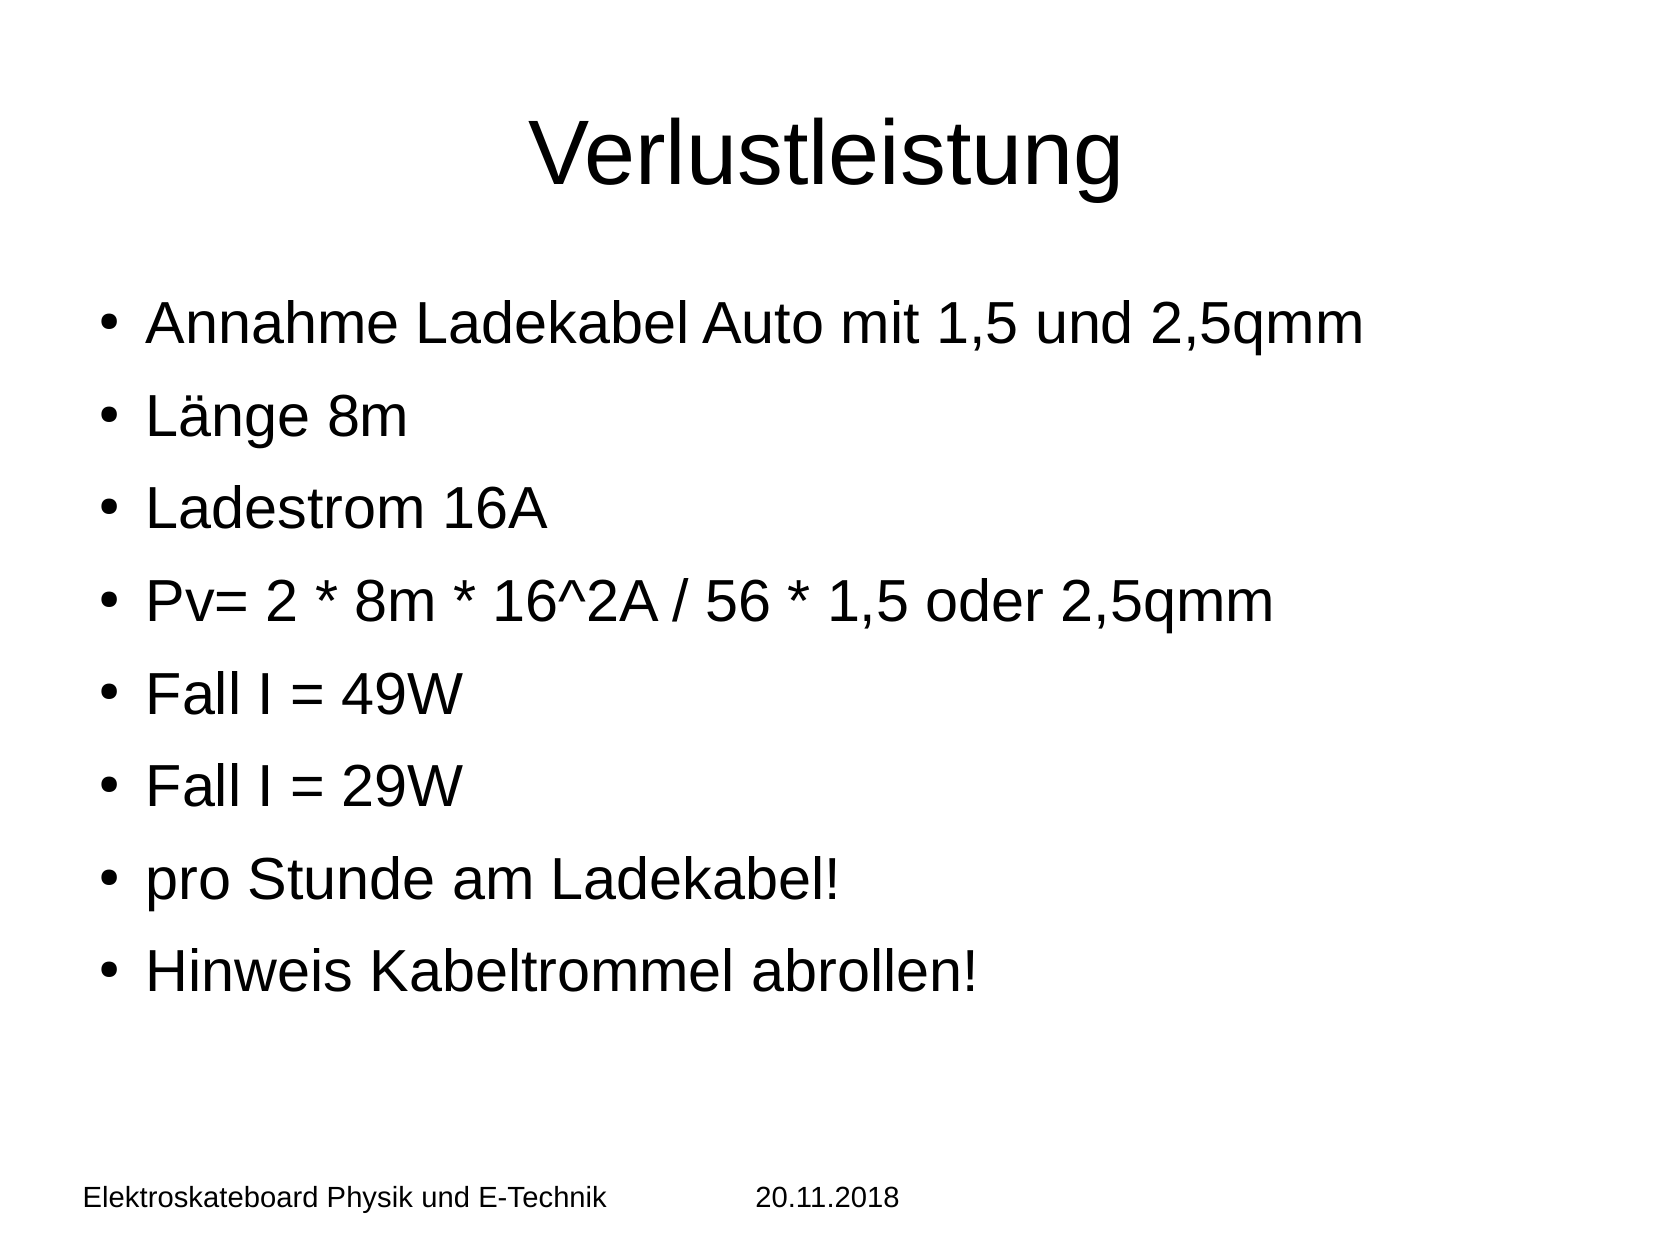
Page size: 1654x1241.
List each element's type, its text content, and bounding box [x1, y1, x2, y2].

list Annahme Ladekabel Auto mit 1,5 und 2,5qmm Länge 8m Ladestrom 16A Pv= 2 * 8m * 16^2A / 56 * 1,5 oder 2,5qmm Fall I = 49W Fall I = 29W pro Stunde am Ladekabel! Hinweis Kabeltrommel abrollen! [82, 290, 1571, 1010]
title Verlustleistung [82, 49, 1571, 257]
